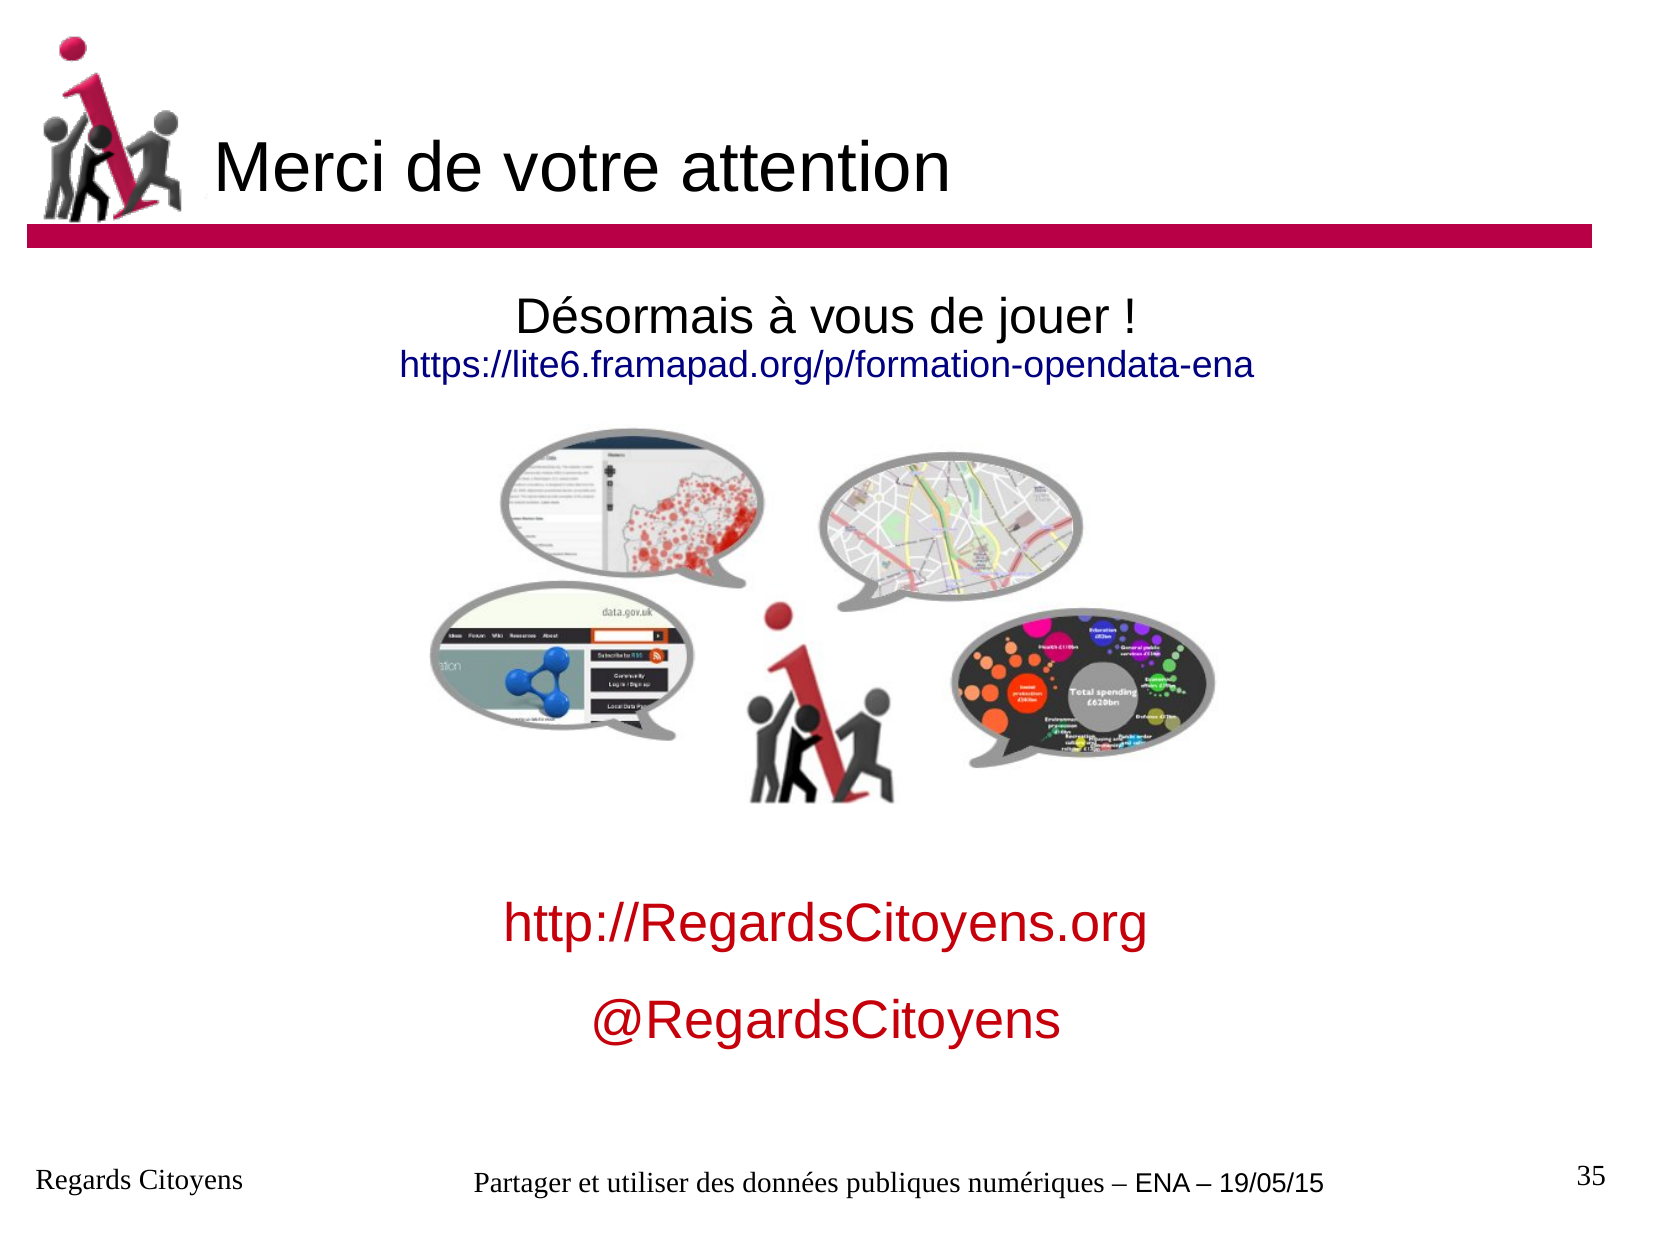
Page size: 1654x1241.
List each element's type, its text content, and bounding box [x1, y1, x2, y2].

picture [27, 31, 208, 224]
picture [429, 404, 1225, 804]
text_box Désormais à vous de jouer ! https://lite6.framapad.org/p/formation-opendata-ena [299, 280, 1355, 394]
title Merci de votre attention [213, 70, 1648, 264]
subtitle http://RegardsCitoyens.org @RegardsCitoyens [82, 836, 1571, 1106]
